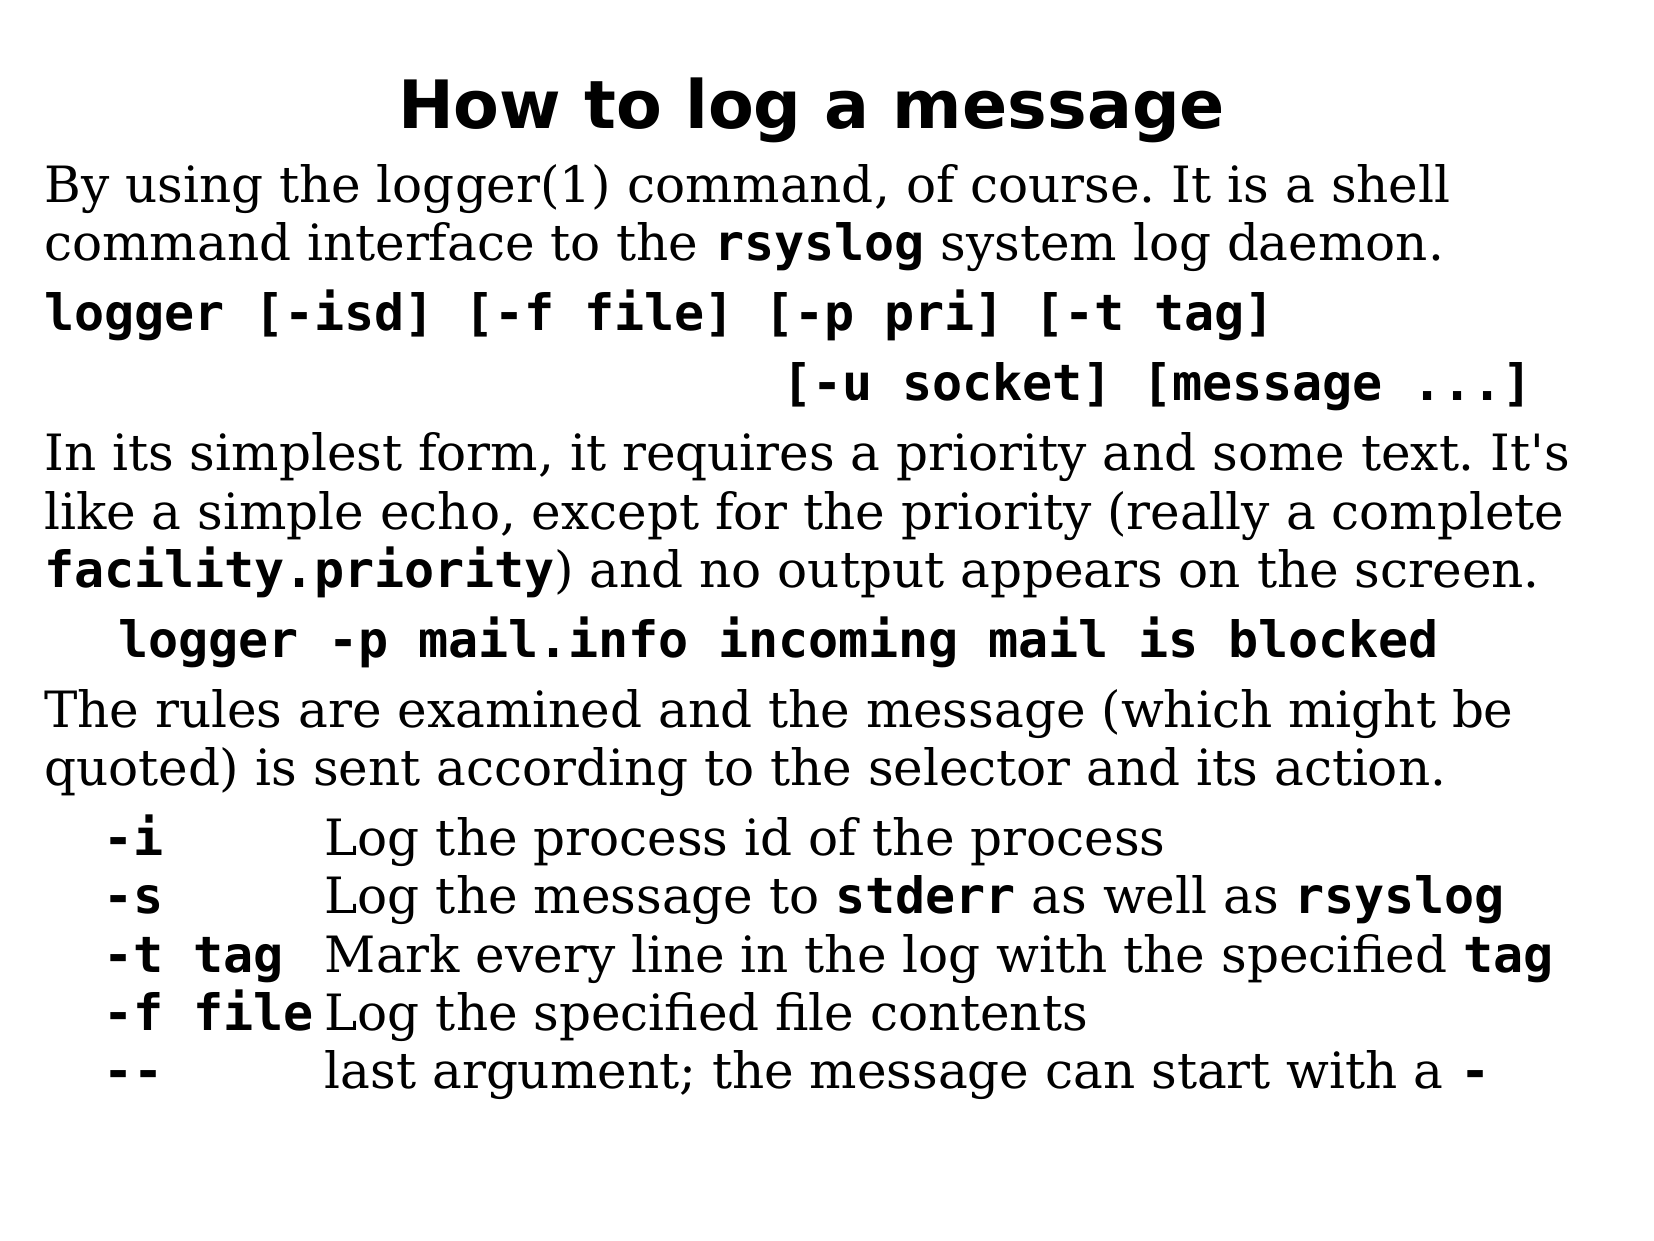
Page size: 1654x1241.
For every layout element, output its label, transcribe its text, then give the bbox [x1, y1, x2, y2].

text_box How to log a message By using the logger(1) command, of course. It is a shell command interface to the rsyslog system log daemon. logger [-isd] [-f file] [-p pri] [-t tag] [-u socket] [message ...] In its simplest form, it requires a priority and some text. It's like a simple echo, except for the priority (really a complete facility.priority) and no output appears on the screen. logger -p mail.info incoming mail is blocked The rules are examined and the message (which might be quoted) is sent according to the selector and its action. -i Log the process id of the process -s Log the message to stderr as well as rsyslog -t tag Mark every line in the log with the specified tag -f file Log the specified file contents -- last argument; the message can start with a - [29, 59, 1595, 1108]
